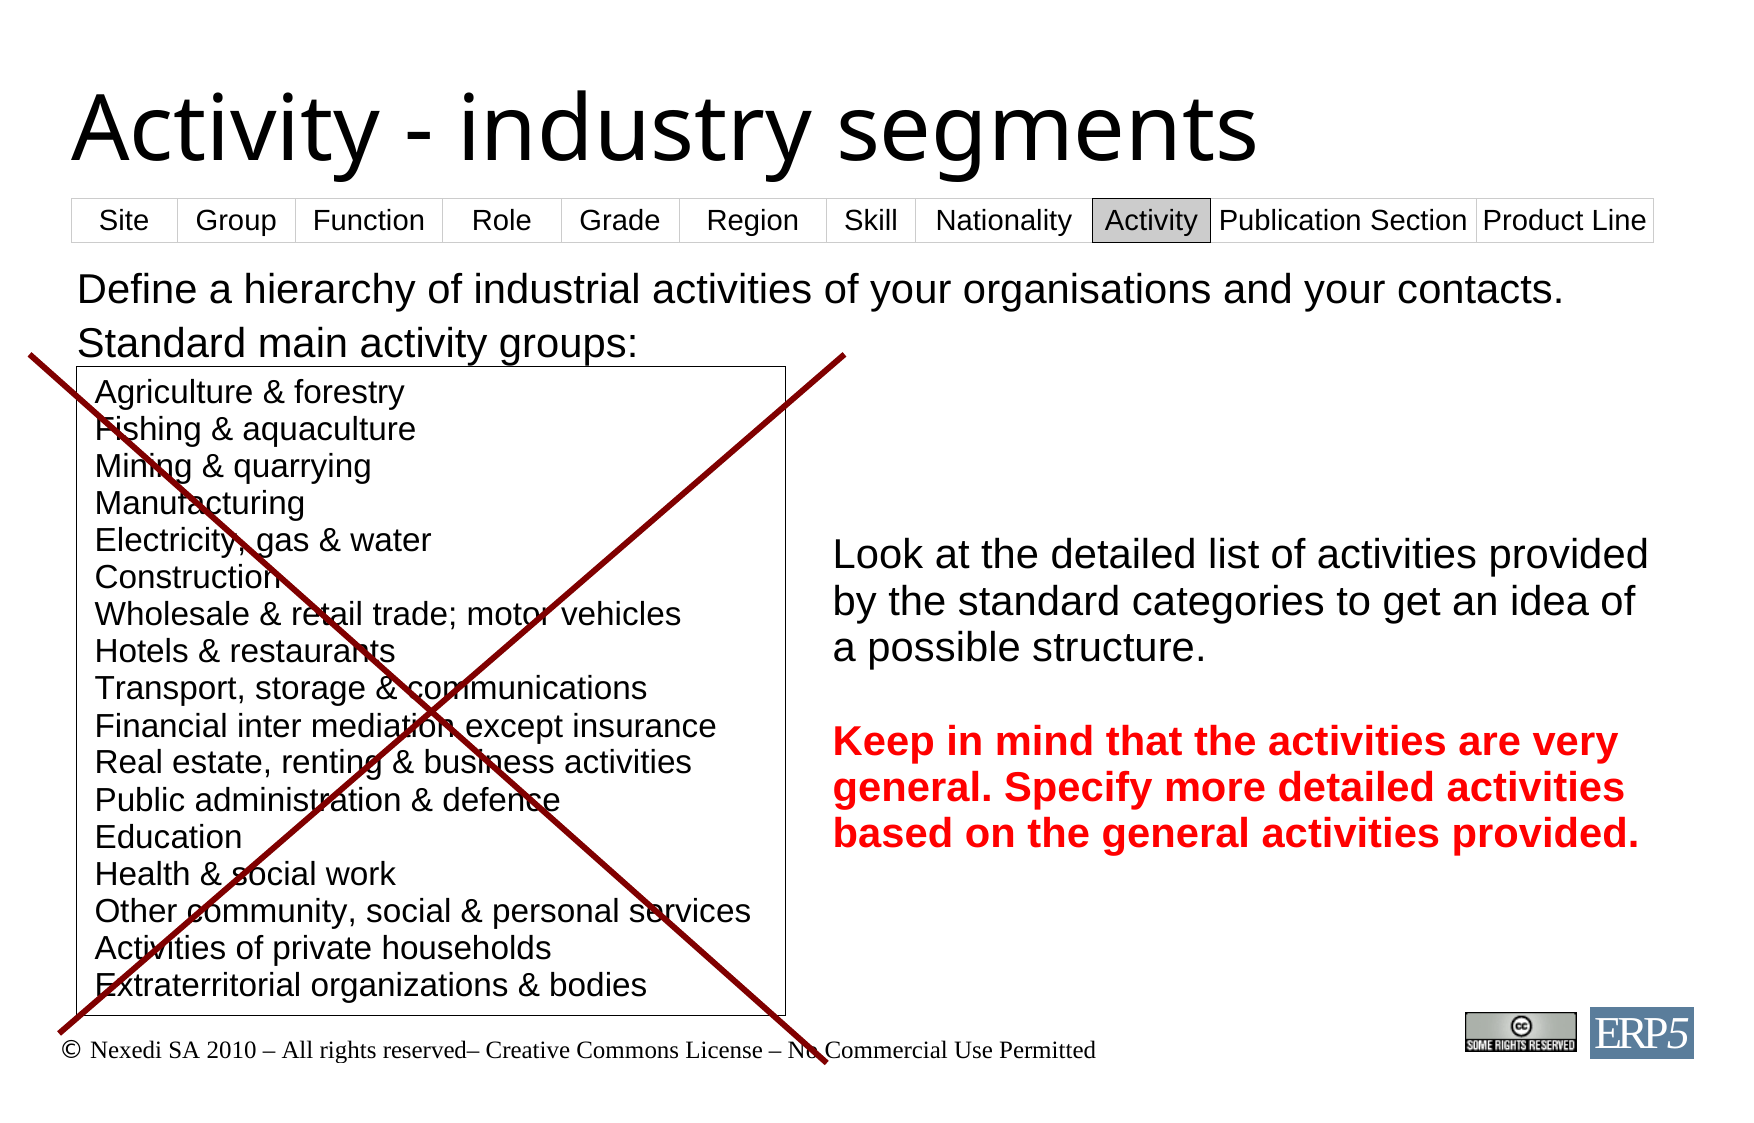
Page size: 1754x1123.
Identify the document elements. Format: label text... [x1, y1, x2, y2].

text_box Standard main activity groups: [76, 319, 845, 366]
text_box Product Line [1476, 198, 1654, 243]
text_box Agriculture & forestry Fishing & aquaculture Mining & quarrying Manufacturing Electricity, gas & water Construction Wholesale & retail trade; motor vehicles Hotels & restaurants Transport, storage & communications Financial inter mediation except insurance Real estate, renting & business activities Public administration & defence Education Health & social work Other community, social & personal services Activities of private households Extraterritorial organizations & bodies [99, 717, 754, 1004]
text_box Agriculture & forestry Fishing & aquaculture Mining & quarrying Manufacturing Electricity, gas & water Construction Wholesale & retail trade; motor vehicles Hotels & restaurants Transport, storage & communications Financial inter mediation except insurance Real estate, renting & business activities Public administration & defence Education Health & social work Other community, social & personal services Activities of private households Extraterritorial organizations & bodies [437, 373, 833, 1004]
text_box Look at the detailed list of activities provided by the standard categories to get an idea of a possible structure. Keep in mind that the activities are very general. Specify more detailed activities based on the general activities provided. [832, 501, 1654, 886]
title Activity - industry segments [71, 63, 1707, 187]
text_box Group [177, 198, 295, 243]
text_box Grade [561, 198, 680, 243]
text_box Define a hierarchy of industrial activities of your organisations and your contacts. [76, 266, 1672, 313]
picture [1465, 1012, 1577, 1052]
text_box Region [680, 198, 826, 243]
text_box Site [71, 198, 177, 243]
text_box Nationality [915, 198, 1092, 243]
text_box Function [295, 198, 442, 243]
text_box Agriculture & forestry Fishing & aquaculture Mining & quarrying Manufacturing Electricity, gas & water Construction Wholesale & retail trade; motor vehicles Hotels & restaurants Transport, storage & communications Financial inter mediation except insurance Real estate, renting & business activities Public administration & defence Education Health & social work Other community, social & personal services Activities of private households Extraterritorial organizations & bodies [94, 417, 426, 998]
text_box Skill [826, 198, 915, 243]
text_box Publication Section [1211, 198, 1476, 243]
text_box Role [442, 198, 561, 243]
text_box Agriculture & forestry Fishing & aquaculture Mining & quarrying Manufacturing Electricity, gas & water Construction Wholesale & retail trade; motor vehicles Hotels & restaurants Transport, storage & communications Financial inter mediation except insurance Real estate, renting & business activities Public administration & defence Education Health & social work Other community, social & personal services Activities of private households Extraterritorial organizations & bodies [94, 373, 817, 707]
text_box Activity [1092, 198, 1211, 243]
